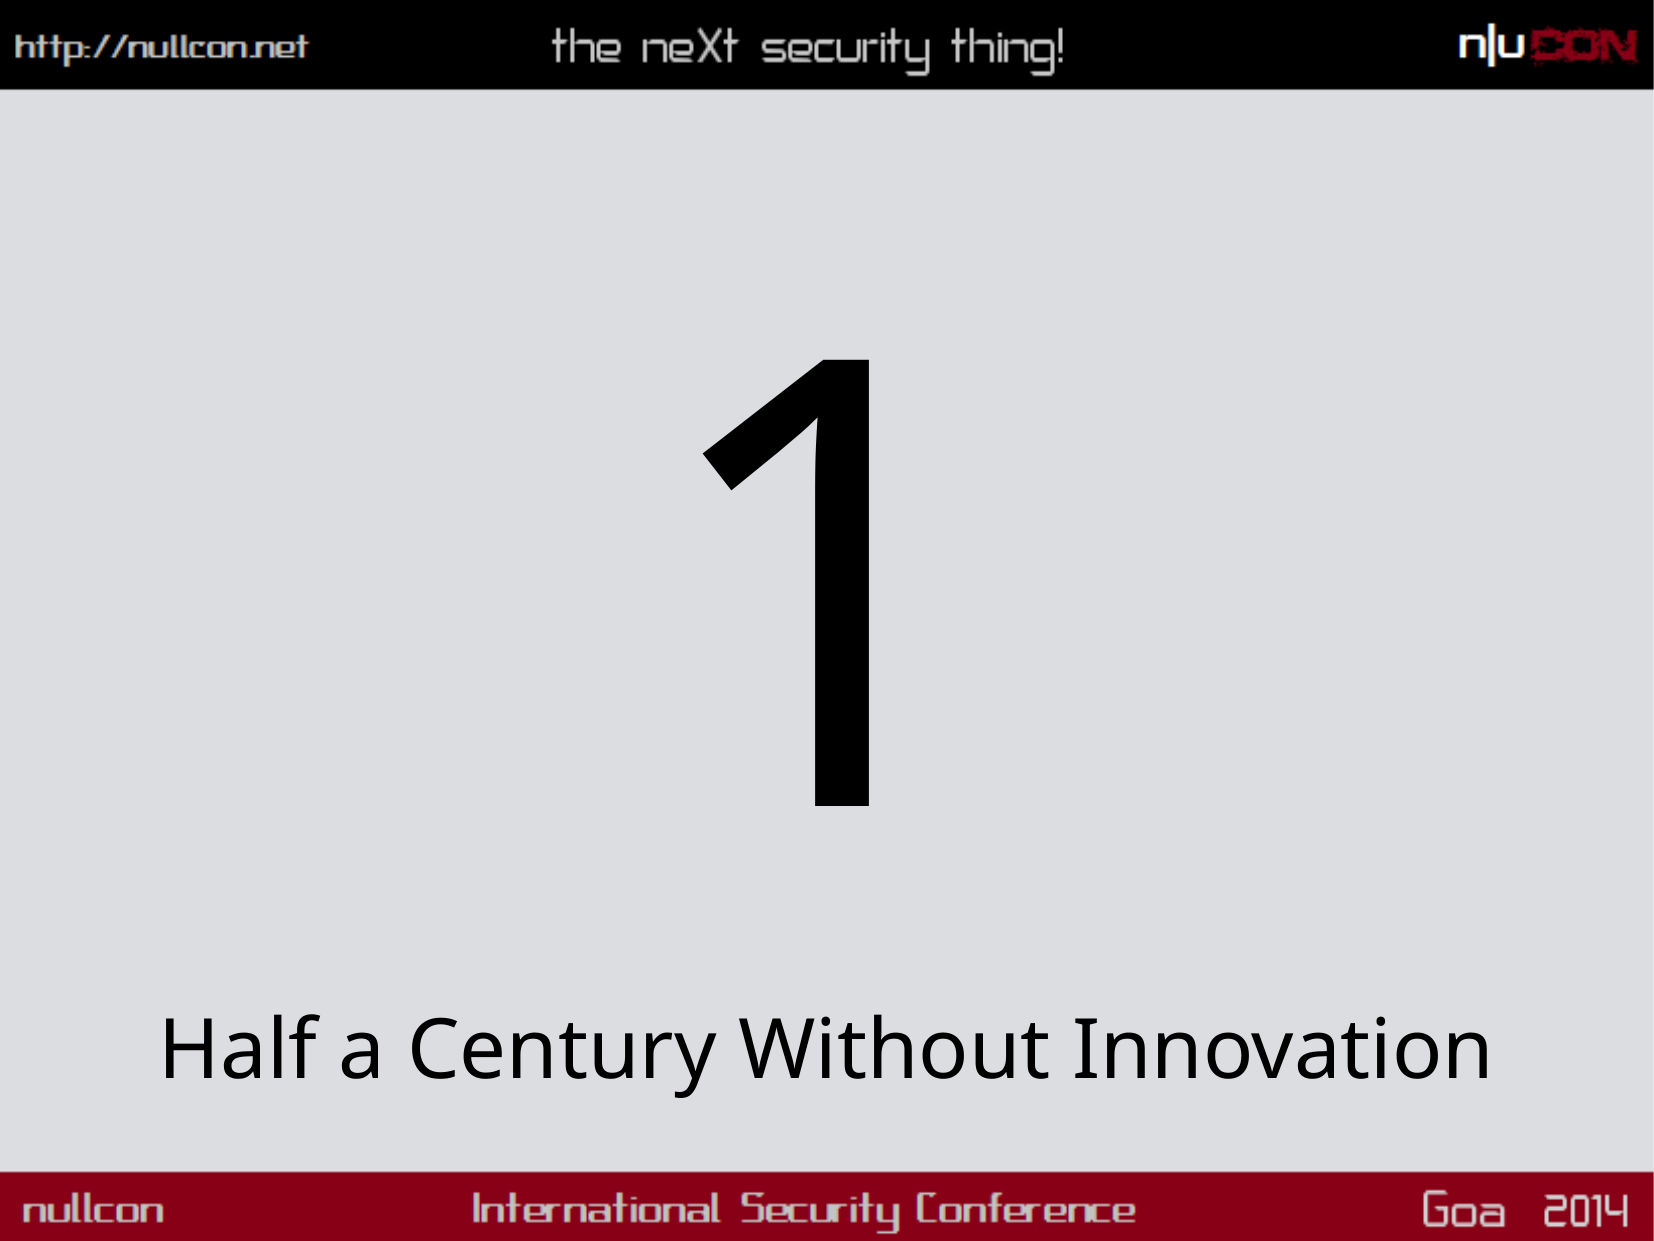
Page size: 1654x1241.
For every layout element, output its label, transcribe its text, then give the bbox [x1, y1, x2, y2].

picture [0, 0, 1654, 1241]
text_box 1 Half a Century Without Innovation [82, 91, 1571, 1151]
